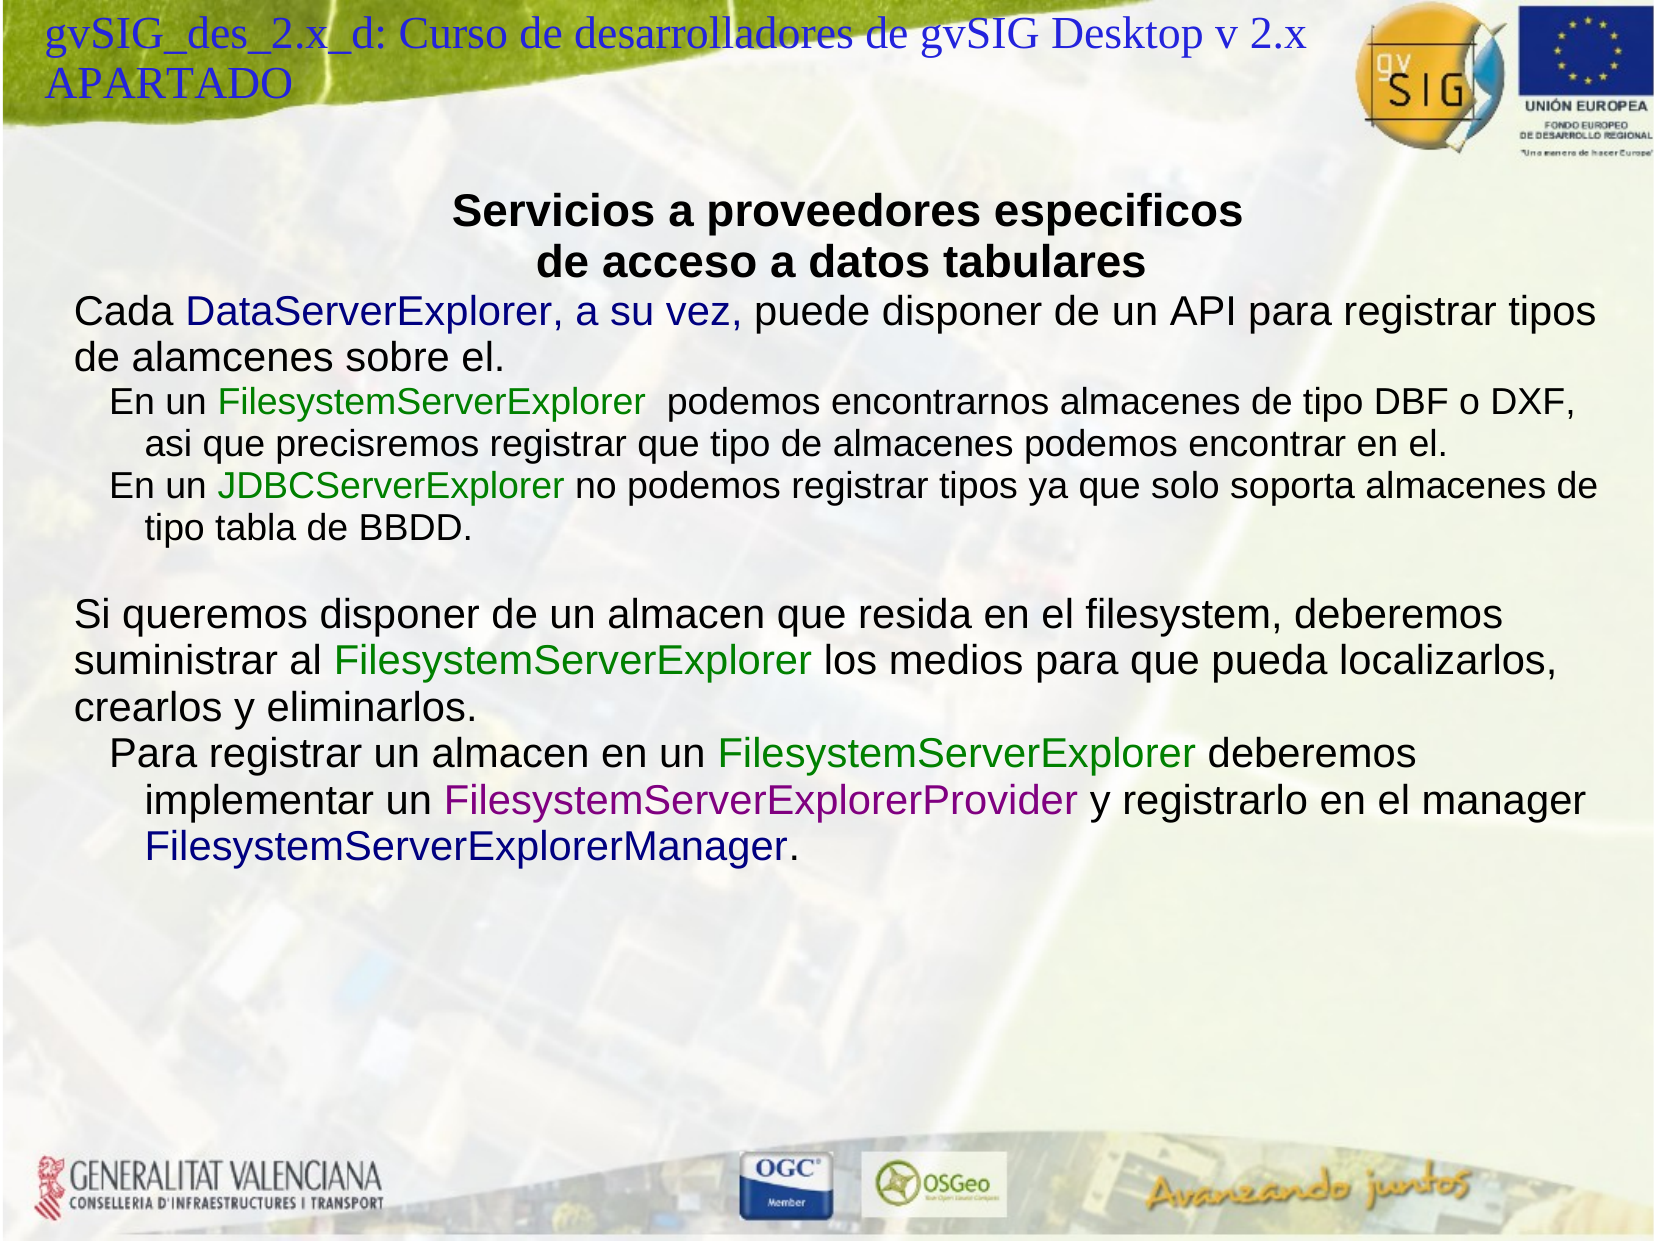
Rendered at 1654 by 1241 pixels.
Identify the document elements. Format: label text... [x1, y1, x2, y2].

picture [2, 0, 1654, 1241]
text_box Servicios a proveedores especificos de acceso a datos tabulares Cada DataServerExplorer, a su vez, puede disponer de un API para registrar tipos de alamcenes sobre el. En un FilesystemServerExplorer podemos encontrarnos almacenes de tipo DBF o DXF, asi que precisremos registrar que tipo de almacenes podemos encontrar en el. En un JDBCServerExplorer no podemos registrar tipos ya que solo soporta almacenes de tipo tabla de BBDD. Si queremos disponer de un almacen que resida en el filesystem, deberemos suministrar al FilesystemServerExplorer los medios para que pueda localizarlos, crearlos y eliminarlos. Para registrar un almacen en un FilesystemServerExplorer deberemos implementar un FilesystemServerExplorerProvider y registrarlo en el manager FilesystemServerExplorerManager. [59, 177, 1625, 1106]
